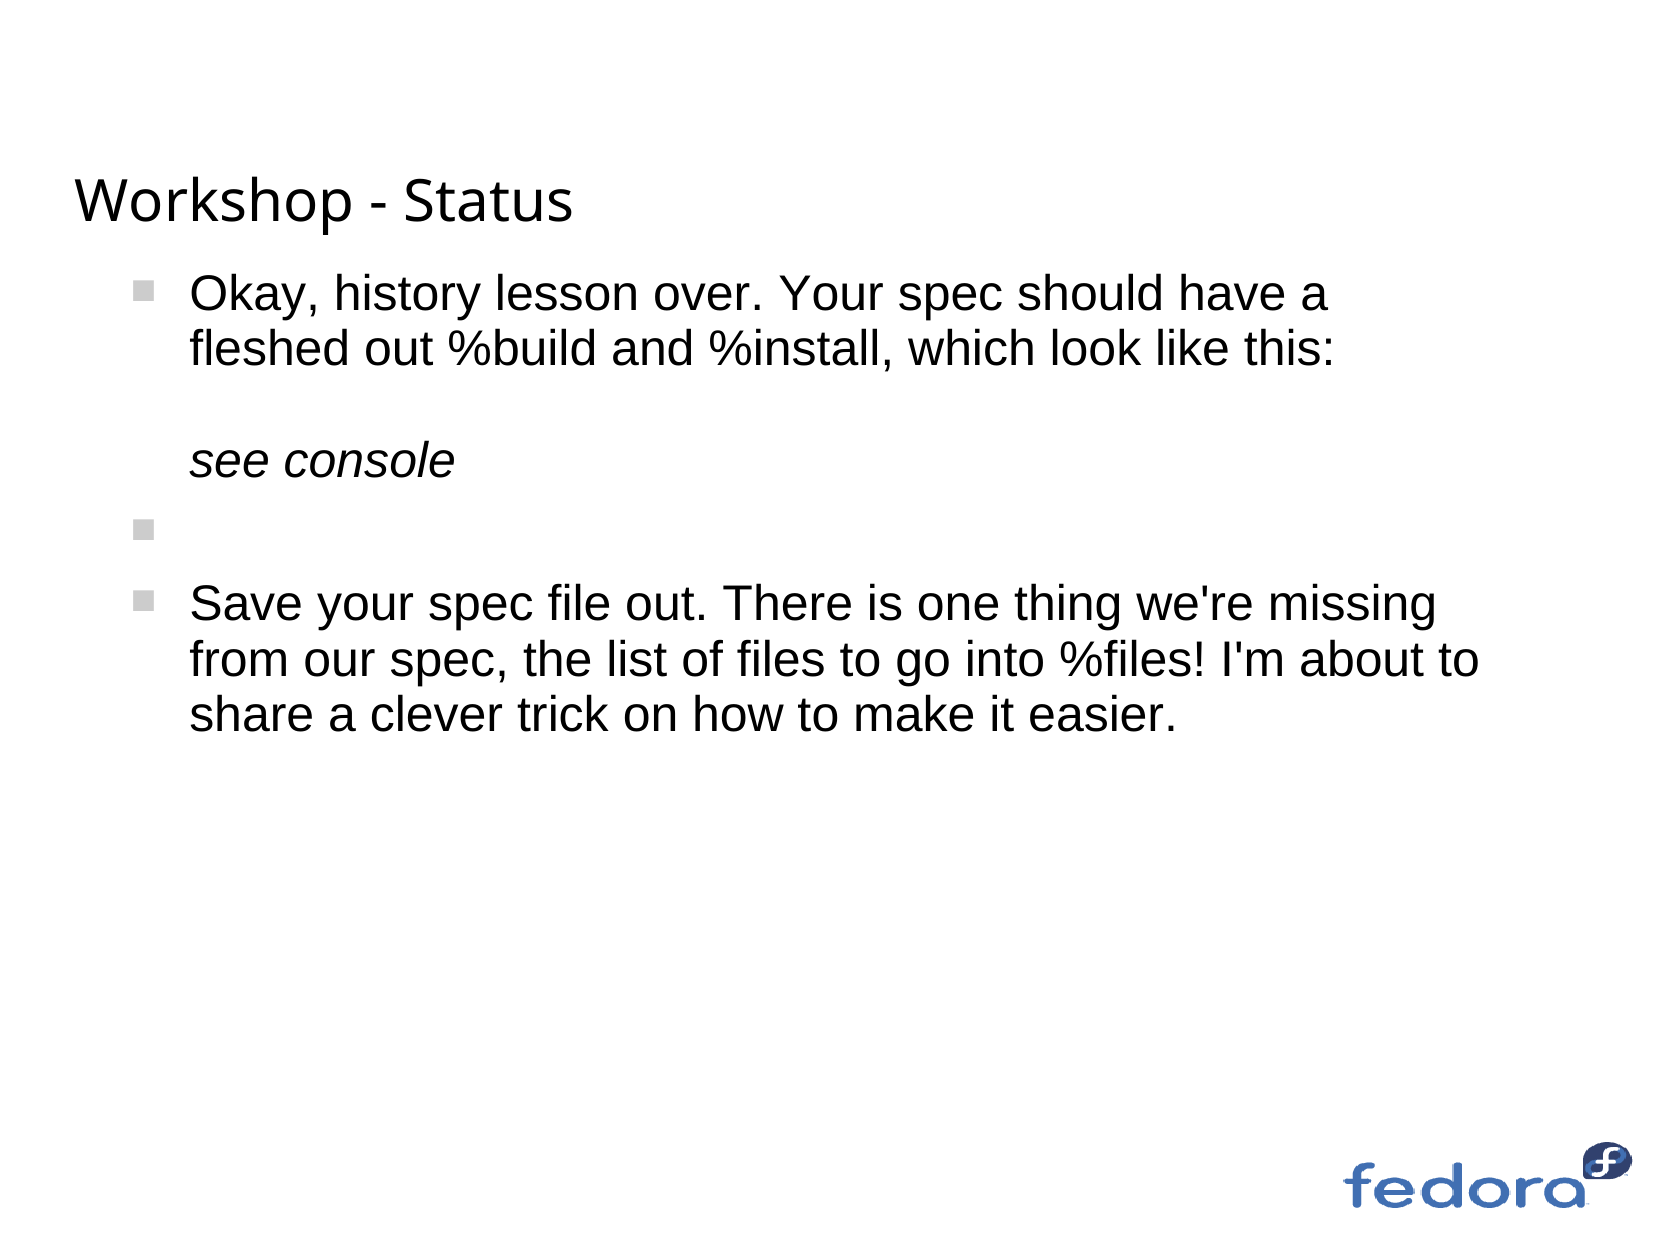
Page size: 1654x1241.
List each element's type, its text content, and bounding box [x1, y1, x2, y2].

picture [1332, 1124, 1651, 1227]
list Okay, history lesson over. Your spec should have a fleshed out %build and %install, which look like this: see console Save your spec file out. There is one thing we're missing from our spec, the list of files to go into %files! I'm about to share a clever trick on how to make it easier. [77, 264, 1500, 1174]
title Workshop - Status [74, 140, 1506, 259]
